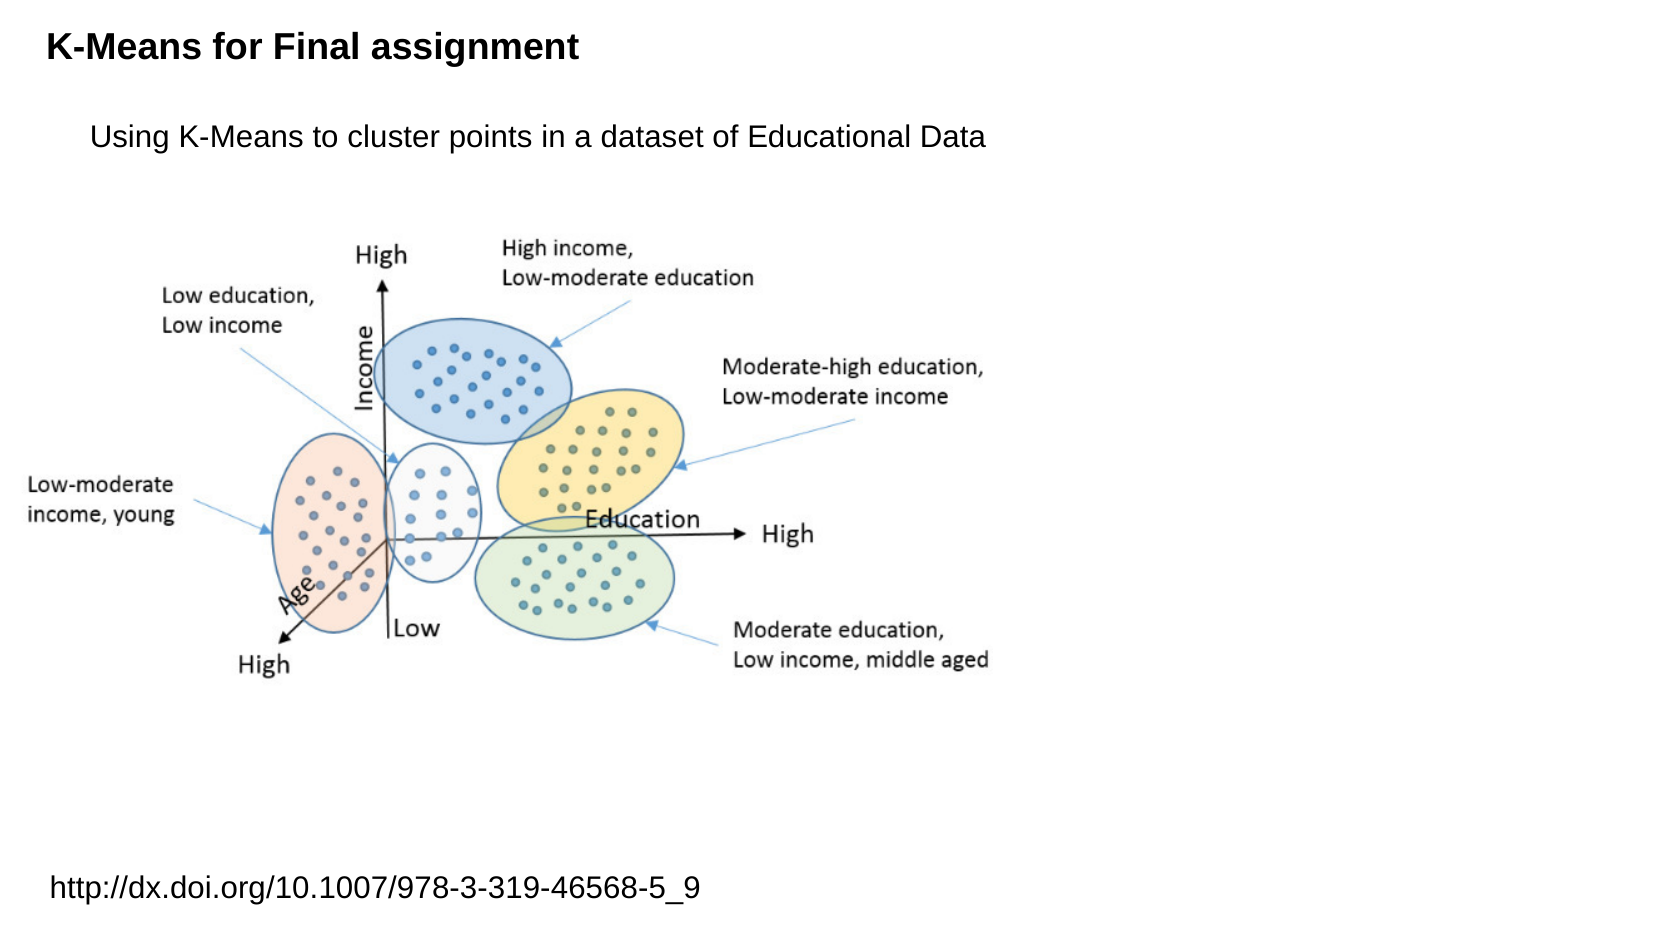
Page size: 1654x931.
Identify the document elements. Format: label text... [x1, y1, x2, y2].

text_box Using K-Means to cluster points in a dataset of Educational Data [75, 111, 1287, 301]
picture [12, 224, 1013, 699]
text_box http://dx.doi.org/10.1007/978-3-319-46568-5_9 [34, 862, 788, 913]
text_box K-Means for Final assignment [31, 18, 1501, 76]
